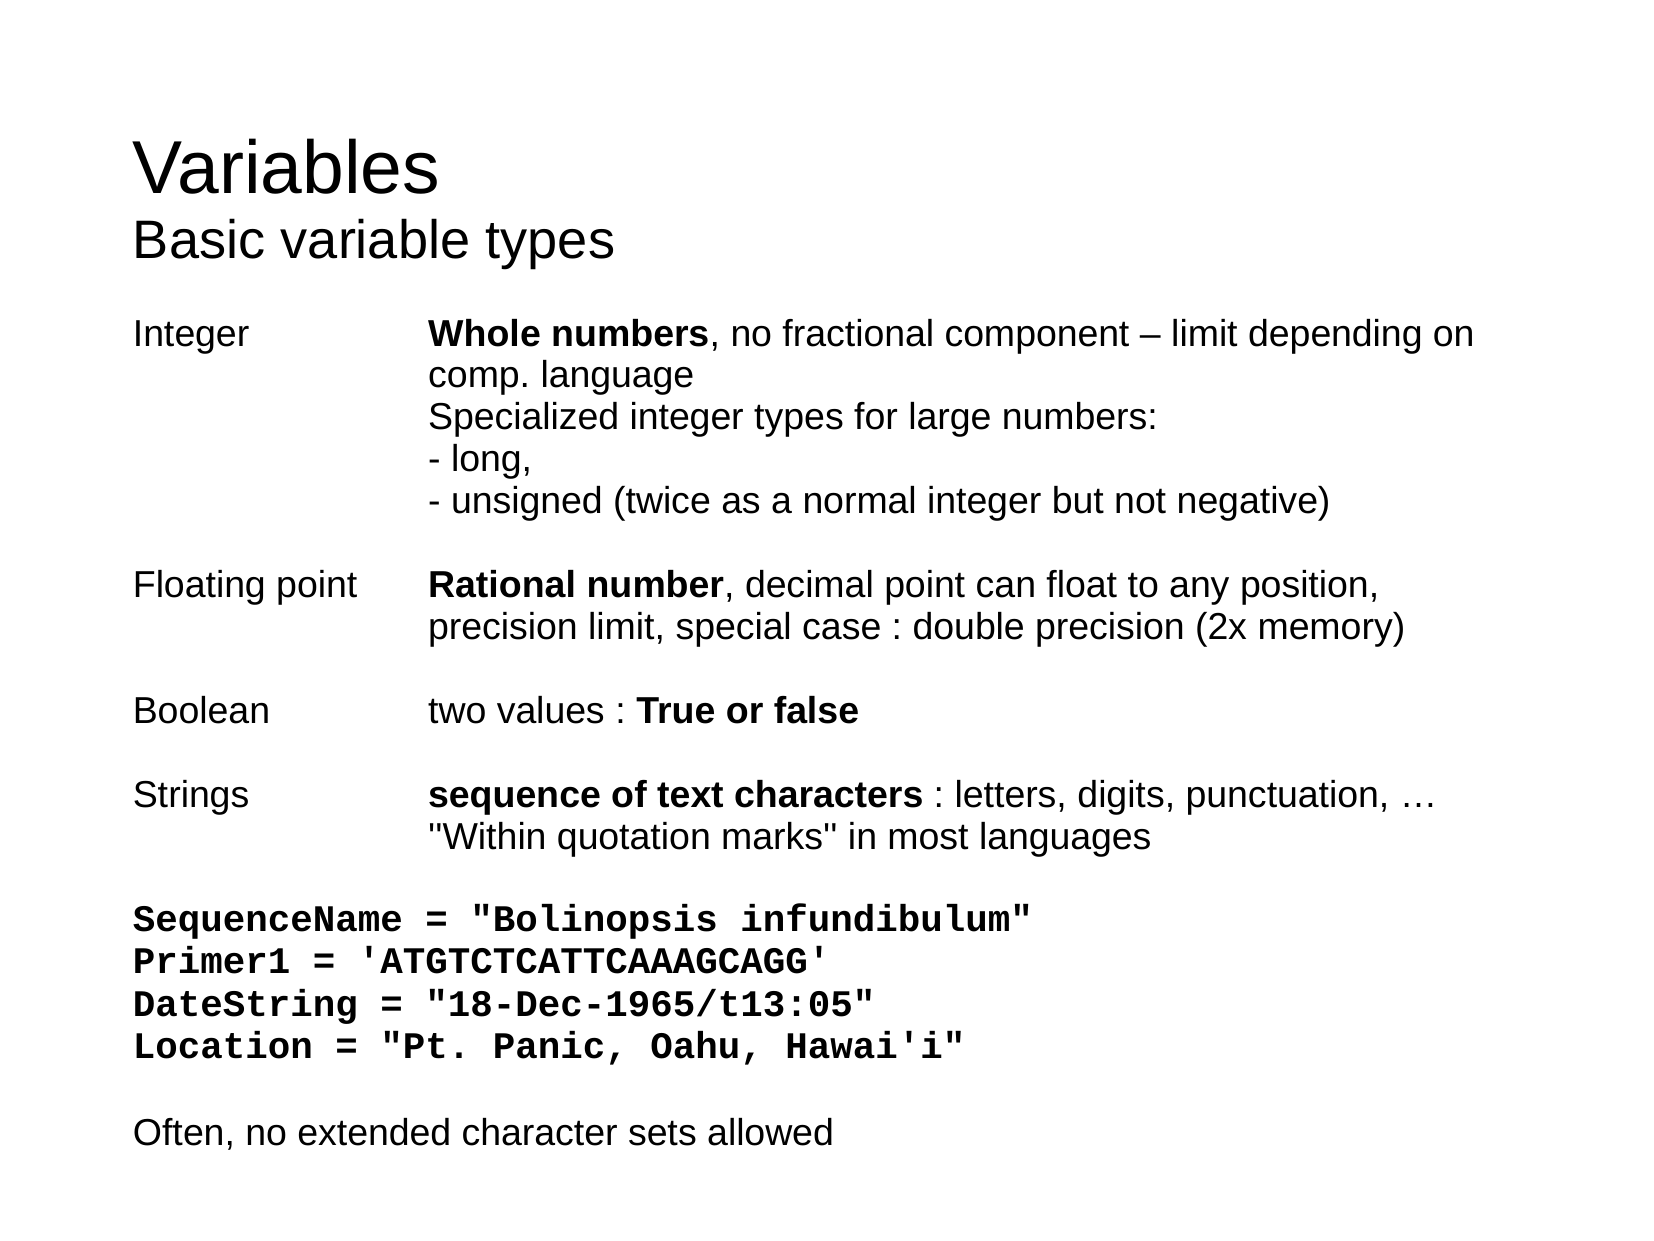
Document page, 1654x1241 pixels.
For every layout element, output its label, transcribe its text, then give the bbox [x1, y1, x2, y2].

text_box Variables Basic variable types Integer Whole numbers, no fractional component – limit depending on comp. language Specialized integer types for large numbers: - long, - unsigned (twice as a normal integer but not negative) Floating point Rational number, decimal point can float to any position, precision limit, special case : double precision (2x memory) Boolean two values : True or false Strings sequence of text characters : letters, digits, punctuation, … ''Within quotation marks'' in most languages SequenceName = "Bolinopsis infundibulum" Primer1 = 'ATGTCTCATTCAAAGCAGG' DateString = "18-Dec-1965/t13:05" Location = "Pt. Panic, Oahu, Hawai'i" Often, no extended character sets allowed [118, 118, 1565, 1162]
